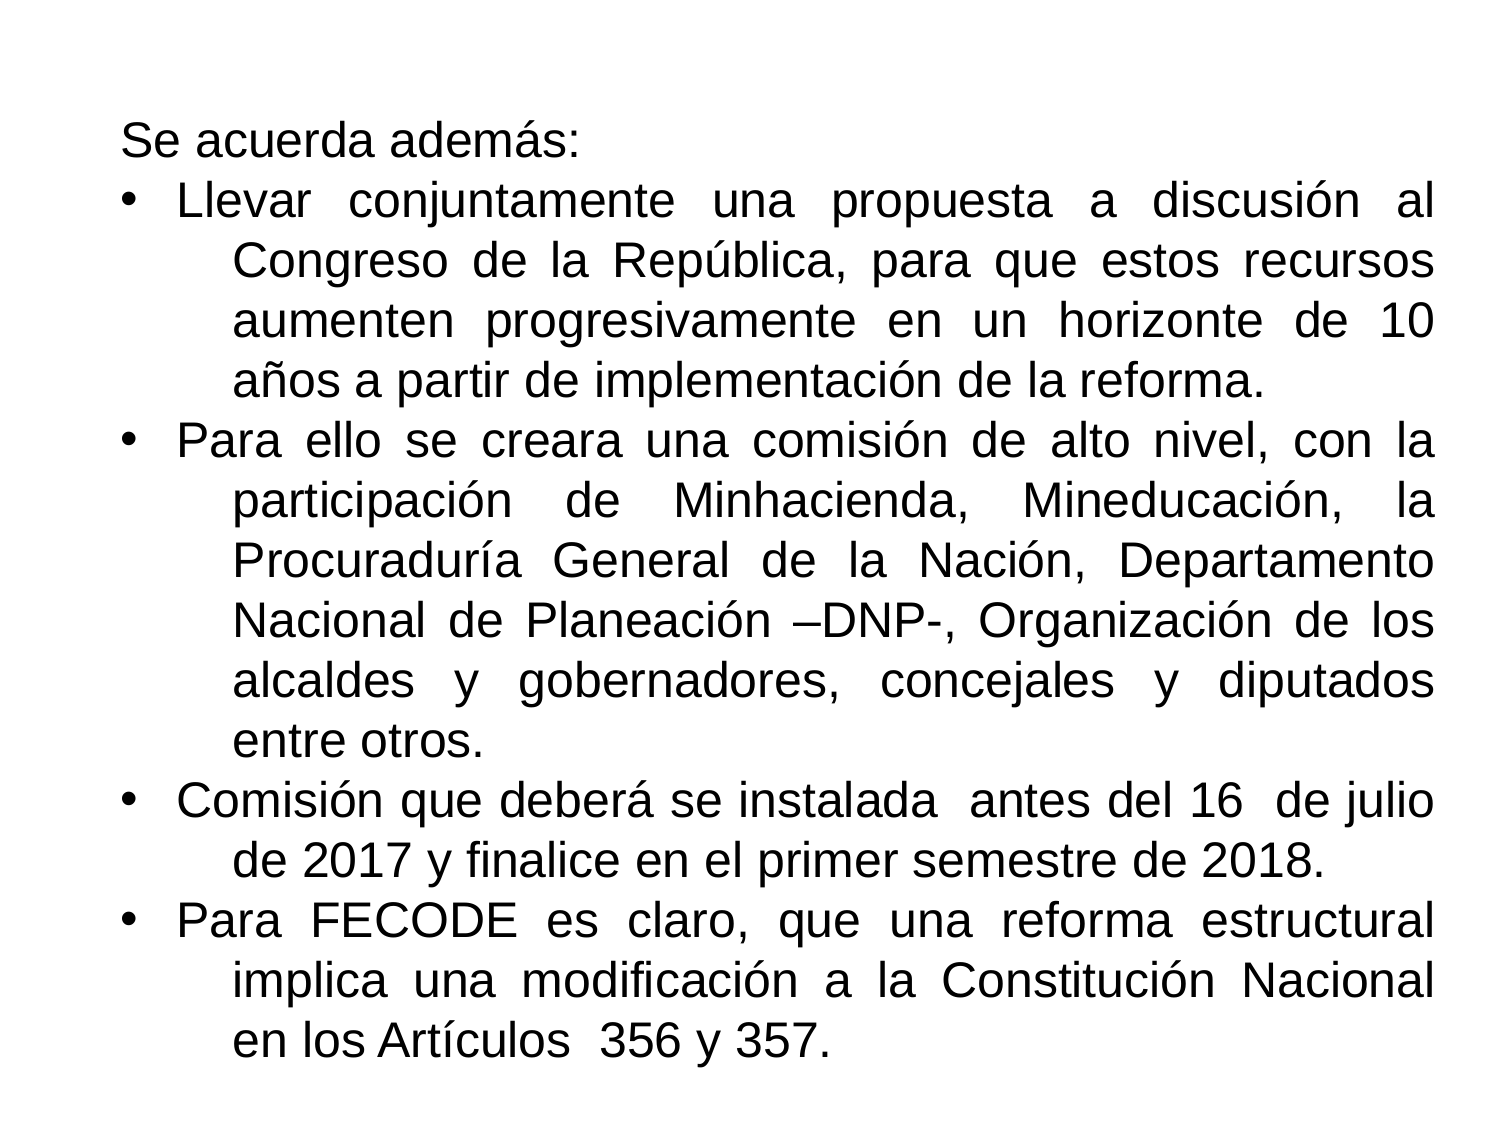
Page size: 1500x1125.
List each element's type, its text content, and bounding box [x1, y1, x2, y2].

text_box Se acuerda además: Llevar conjuntamente una propuesta a discusión al Congreso de la República, para que estos recursos aumenten progresivamente en un horizonte de 10 años a partir de implementación de la reforma. Para ello se creara una comisión de alto nivel, con la participación de Minhacienda, Mineducación, la Procuraduría General de la Nación, Departamento Nacional de Planeación –DNP-, Organización de los alcaldes y gobernadores, concejales y diputados entre otros. Comisión que deberá se instalada antes del 16 de julio de 2017 y finalice en el primer semestre de 2018. Para FECODE es claro, que una reforma estructural implica una modificación a la Constitución Nacional en los Artículos 356 y 357. [105, 100, 1451, 1076]
